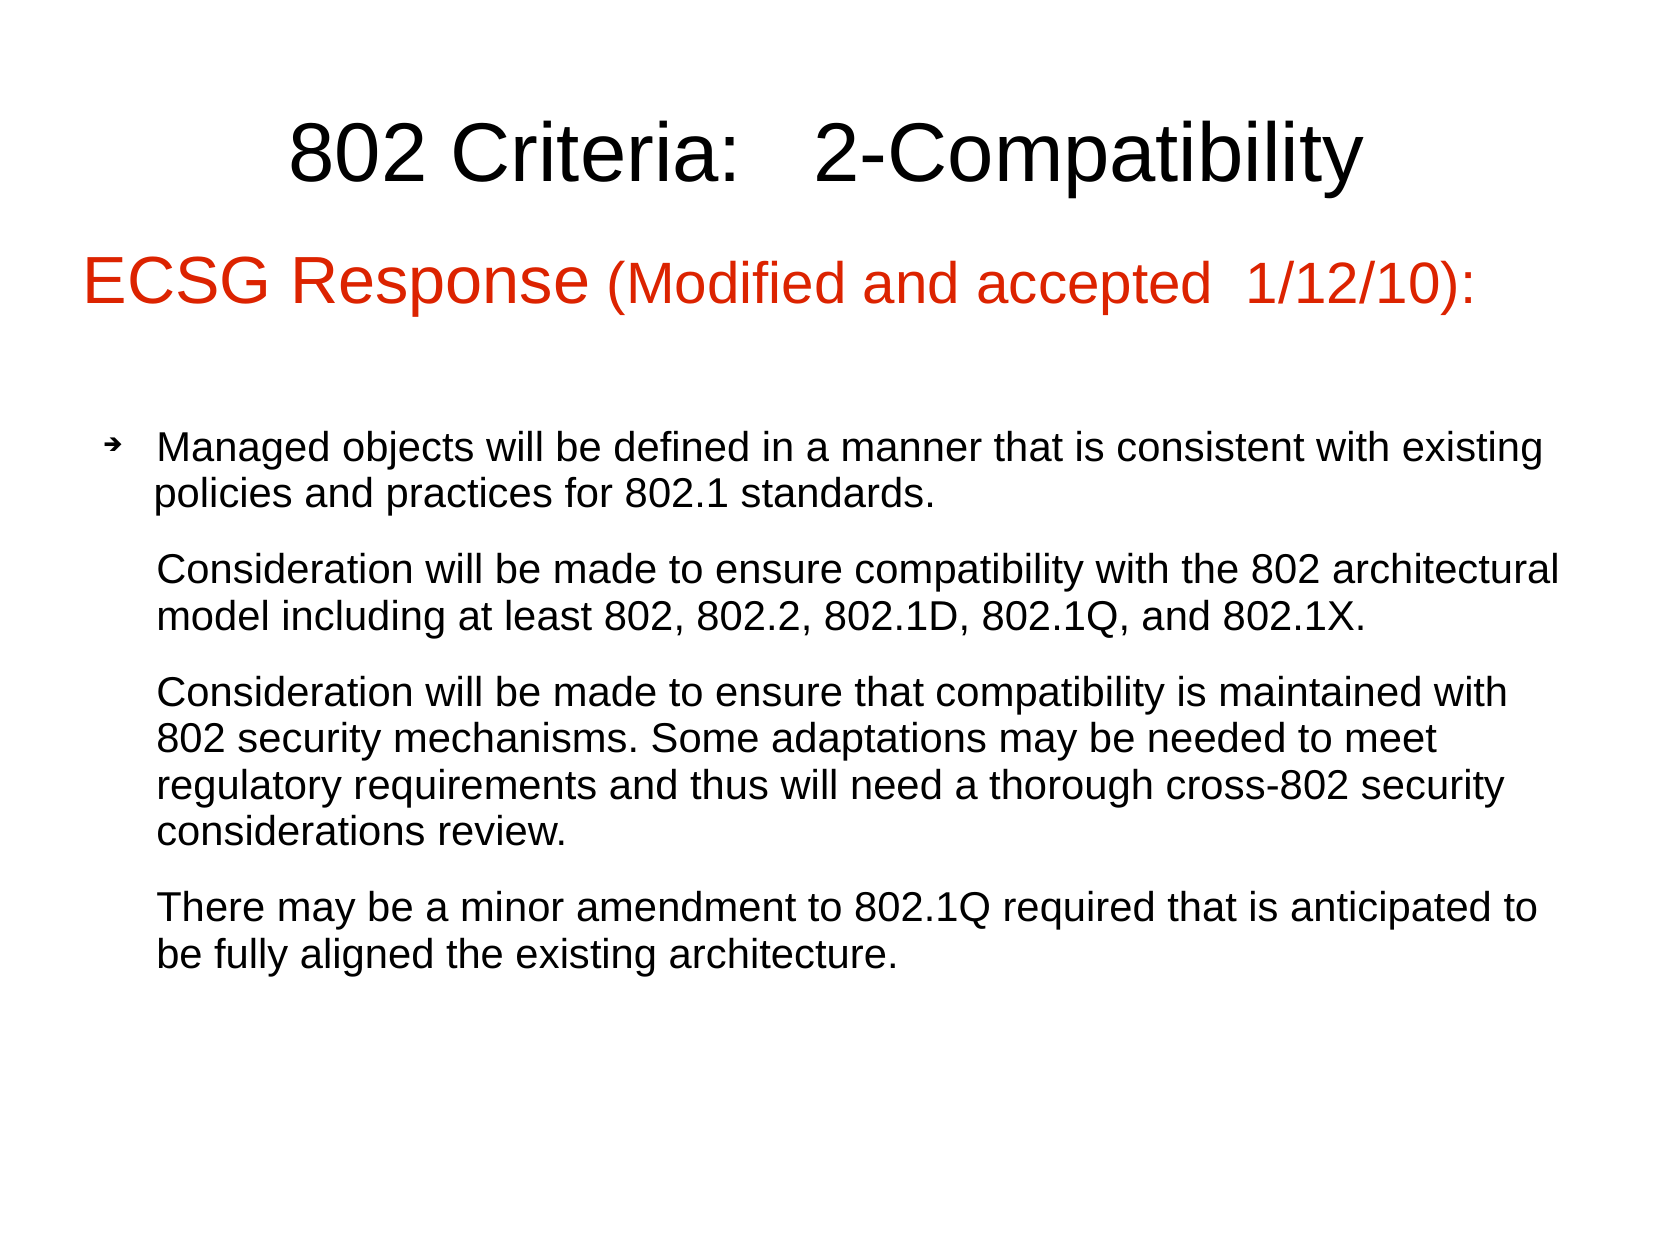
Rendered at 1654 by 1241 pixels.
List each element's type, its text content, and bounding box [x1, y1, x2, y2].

title 802 Criteria: 2-Compatibility [82, 56, 1571, 242]
list ECSG Response (Modified and accepted 1/12/10): Managed objects will be defined in a manner that is consistent with existing policies and practices for 802.1 standards. Consideration will be made to ensure compatibility with the 802 architectural model including at least 802, 802.2, 802.1D, 802.1Q, and 802.1X. Consideration will be made to ensure that compatibility is maintained with 802 security mechanisms. Some adaptations may be needed to meet regulatory requirements and thus will need a thorough cross-802 security considerations review. There may be a minor amendment to 802.1Q required that is anticipated to be fully aligned the existing architecture. [82, 242, 1571, 1047]
